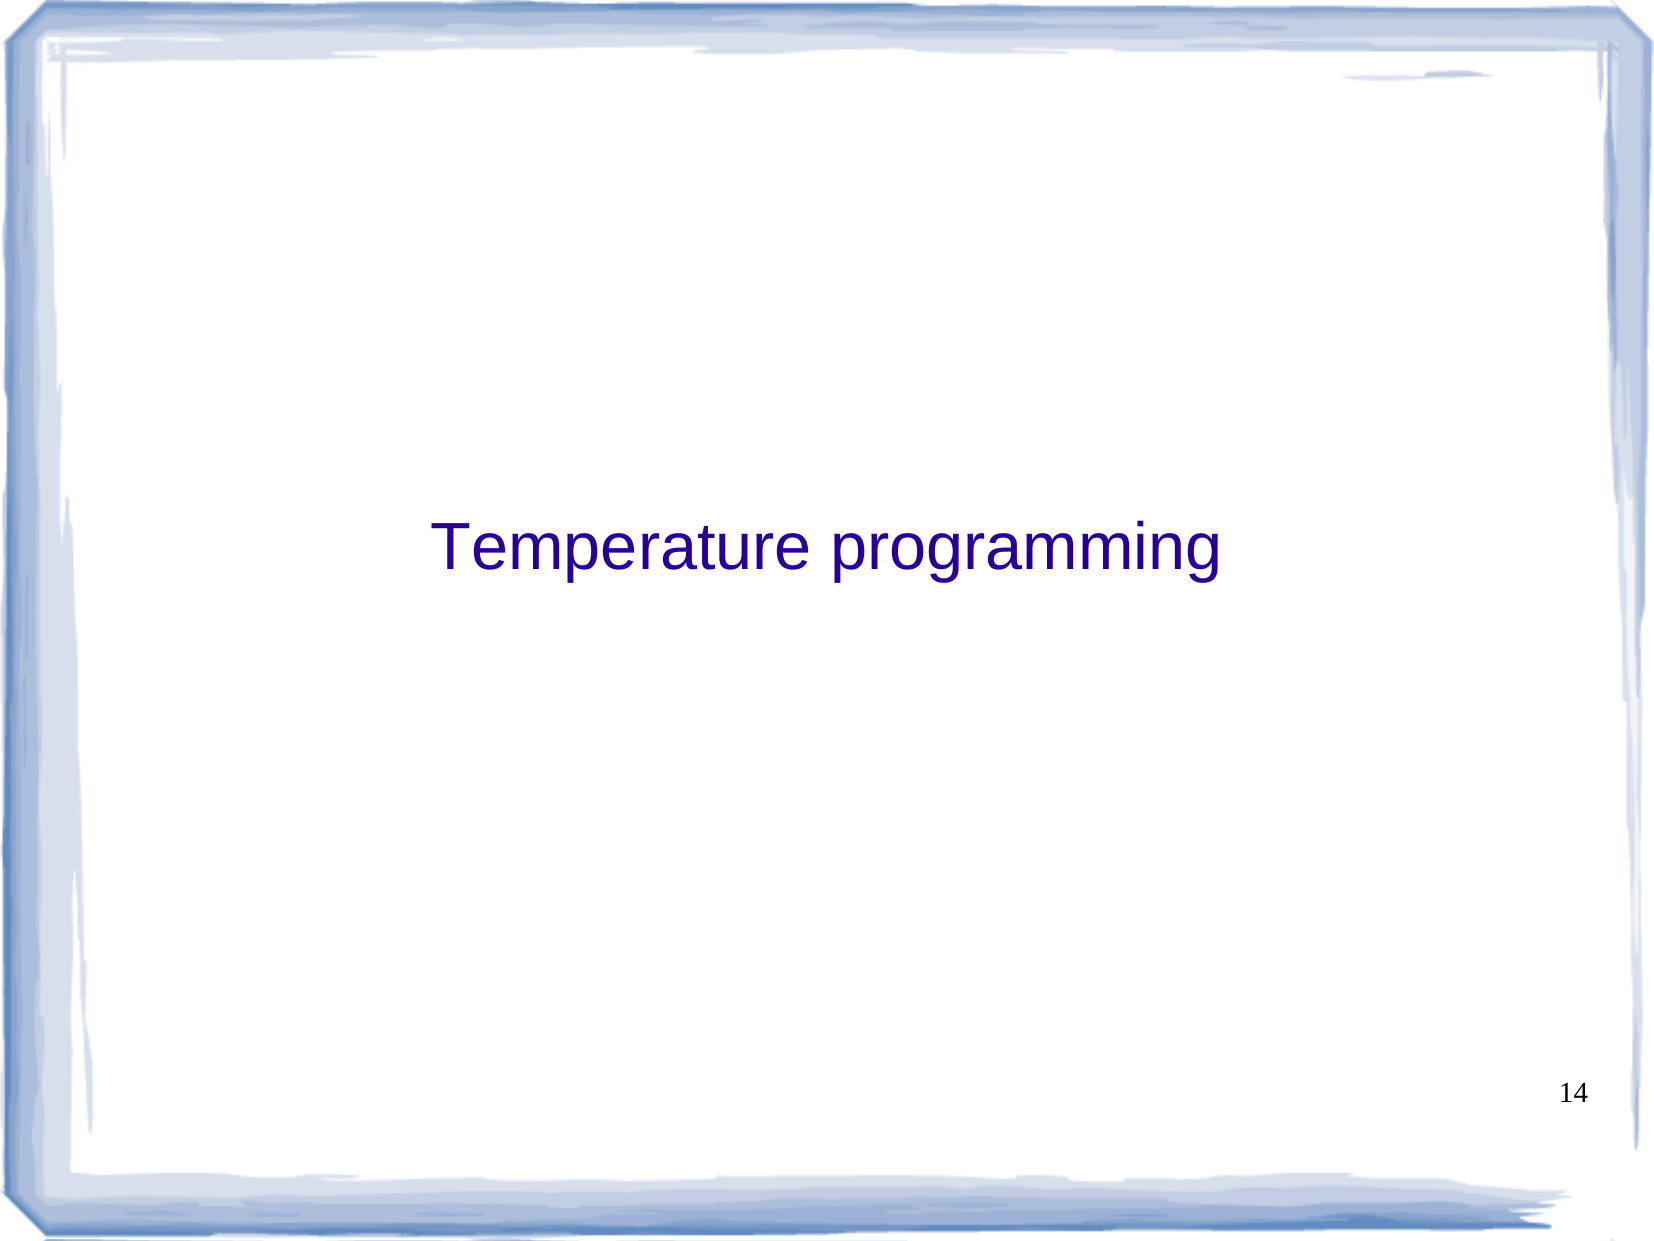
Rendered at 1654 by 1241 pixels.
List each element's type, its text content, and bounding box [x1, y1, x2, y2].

subtitle Temperature programming [82, 49, 1571, 1045]
picture [0, 0, 1654, 1241]
